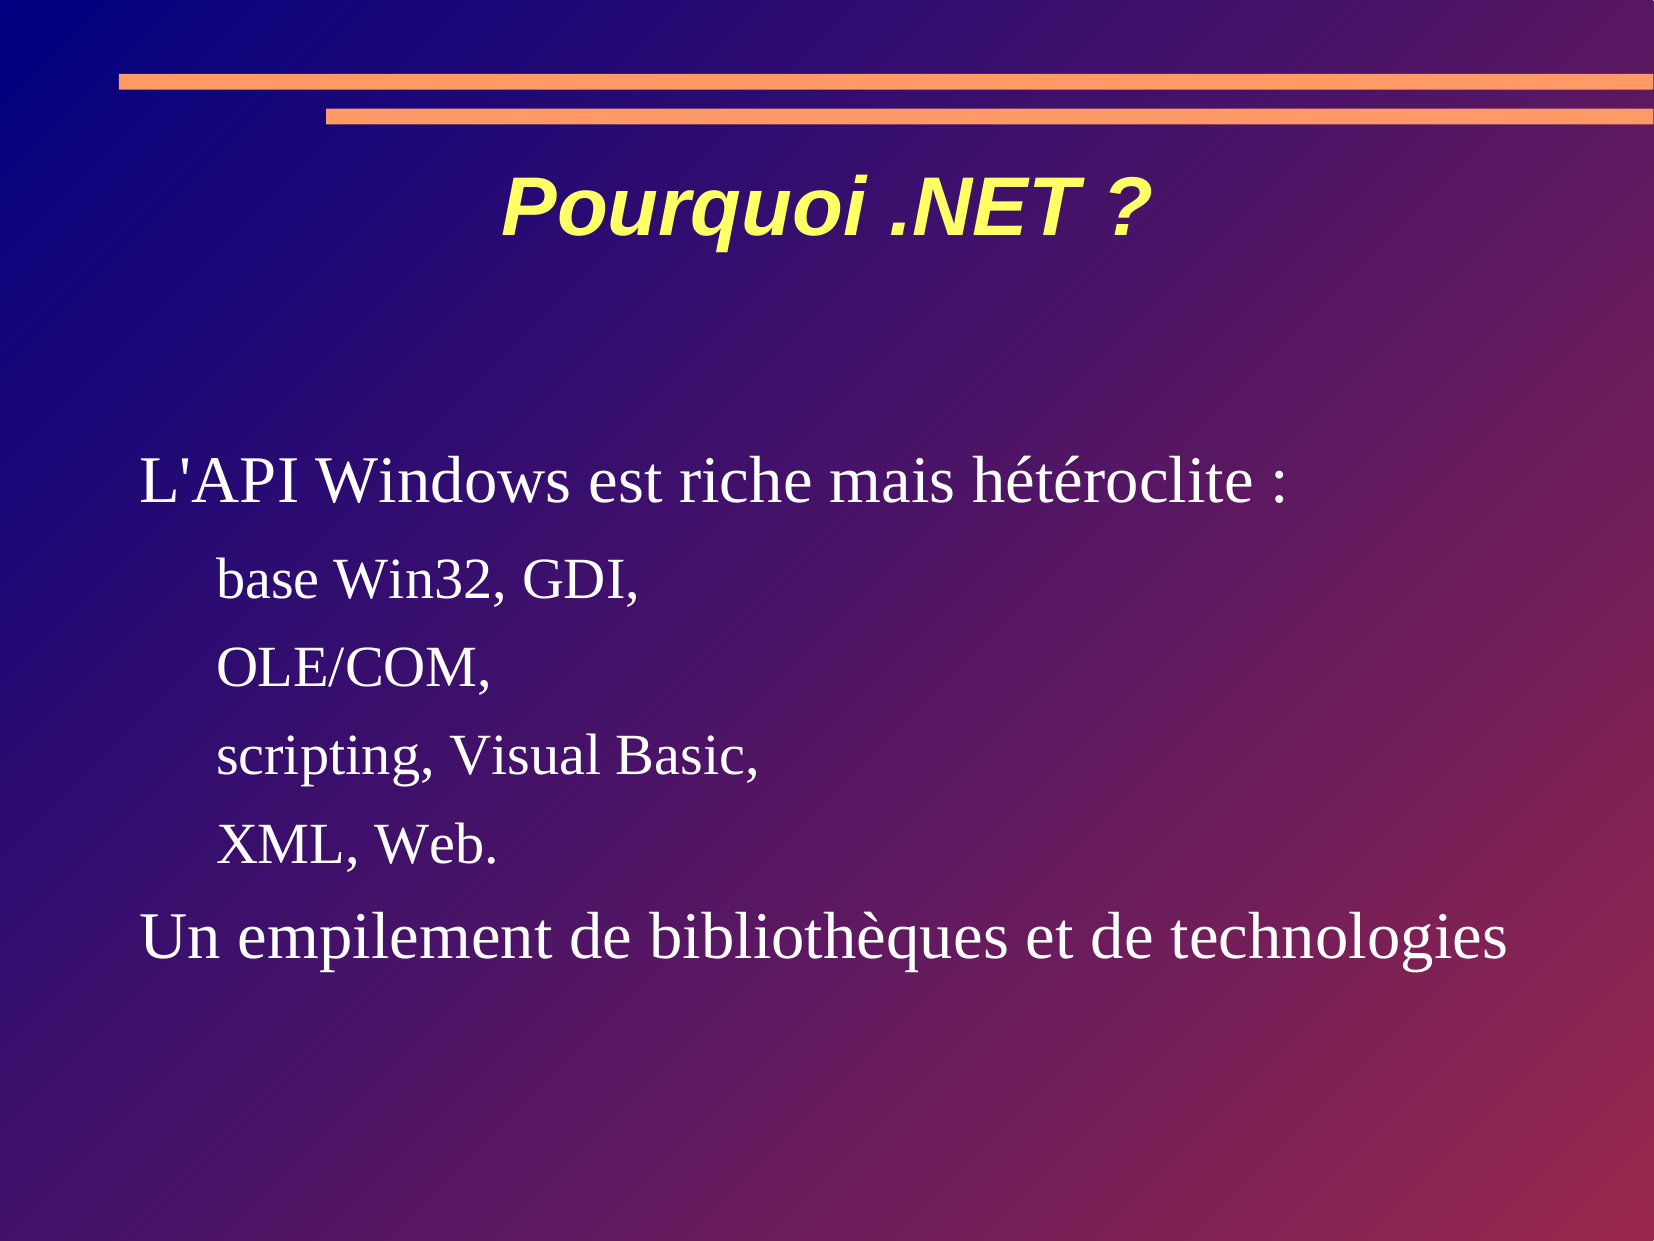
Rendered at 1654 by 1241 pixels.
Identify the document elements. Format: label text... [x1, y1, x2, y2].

list L'API Windows est riche mais hétéroclite : base Win32, GDI, OLE/COM, scripting, Visual Basic, XML, Web. Un empilement de bibliothèques et de technologies [121, 443, 1586, 1127]
title Pourquoi .NET ? [121, 102, 1534, 311]
